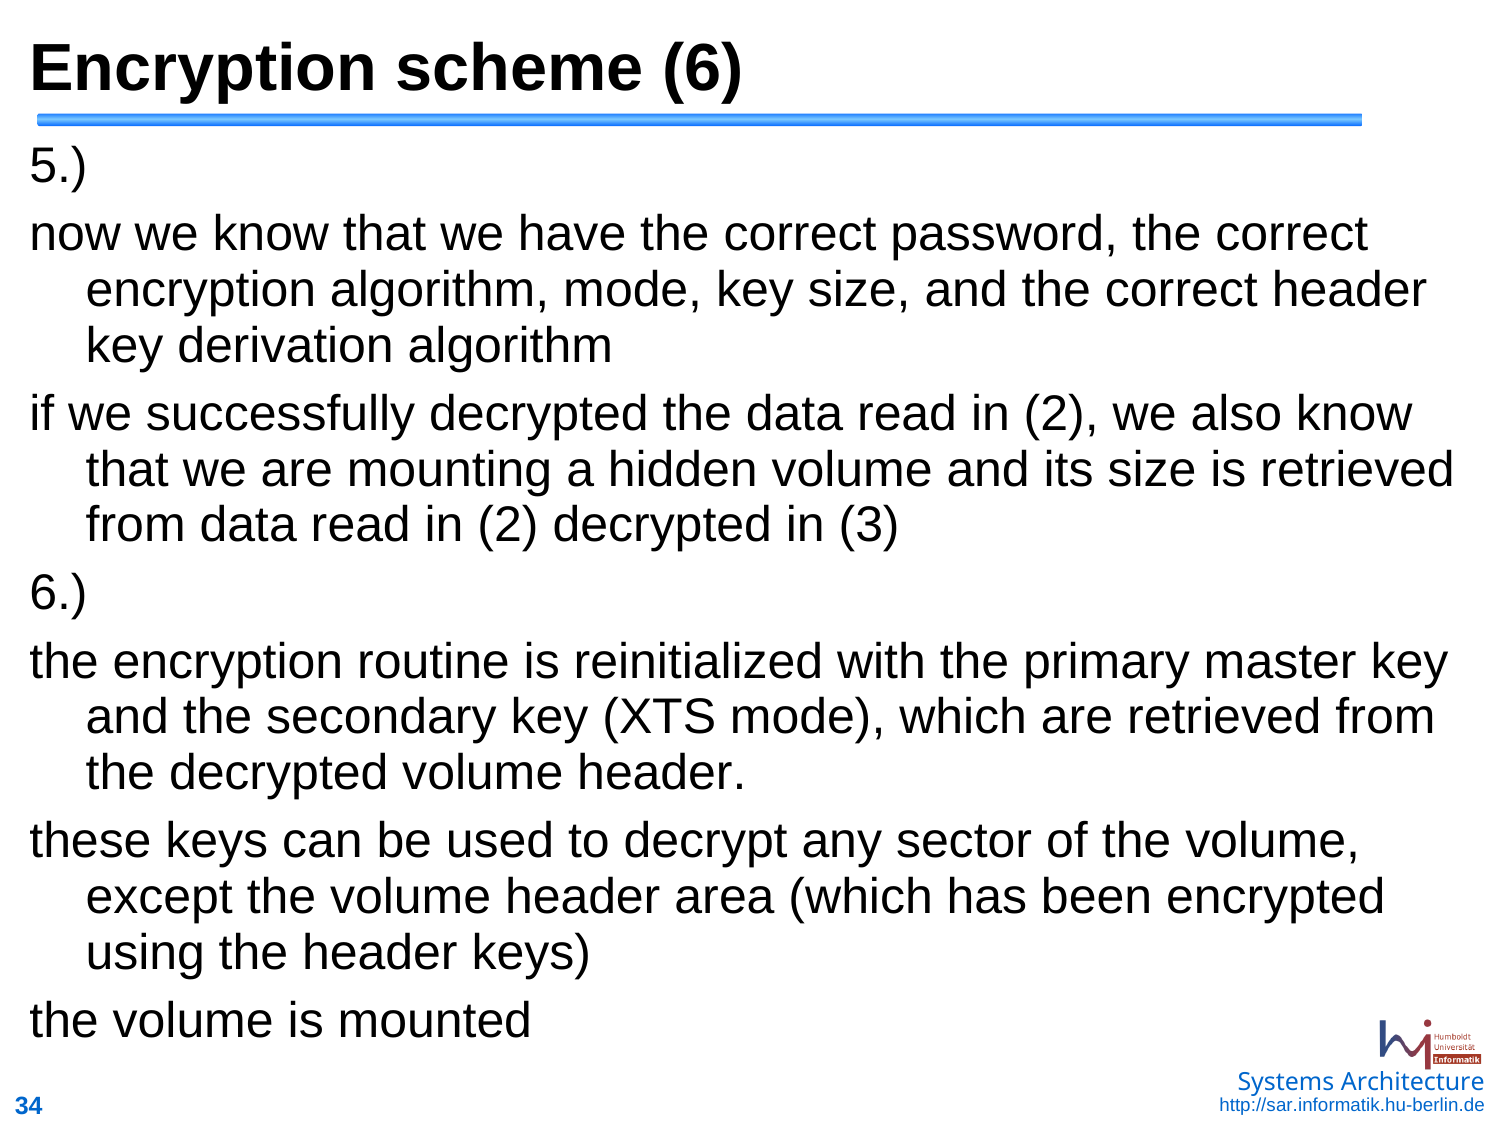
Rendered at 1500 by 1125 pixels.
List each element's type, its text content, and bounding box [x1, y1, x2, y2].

title Encryption scheme (6) [29, 26, 1500, 108]
list 5.) now we know that we have the correct password, the correct encryption algorithm, mode, key size, and the correct header key derivation algorithm if we successfully decrypted the data read in (2), we also know that we are mounting a hidden volume and its size is retrieved from data read in (2) decrypted in (3) 6.) the encryption routine is reinitialized with the primary master key and the secondary key (XTS mode), which are retrieved from the decrypted volume header. these keys can be used to decrypt any sector of the volume, except the volume header area (which has been encrypted using the header keys) the volume is mounted [29, 137, 1500, 1049]
picture [1376, 1049, 1483, 1071]
